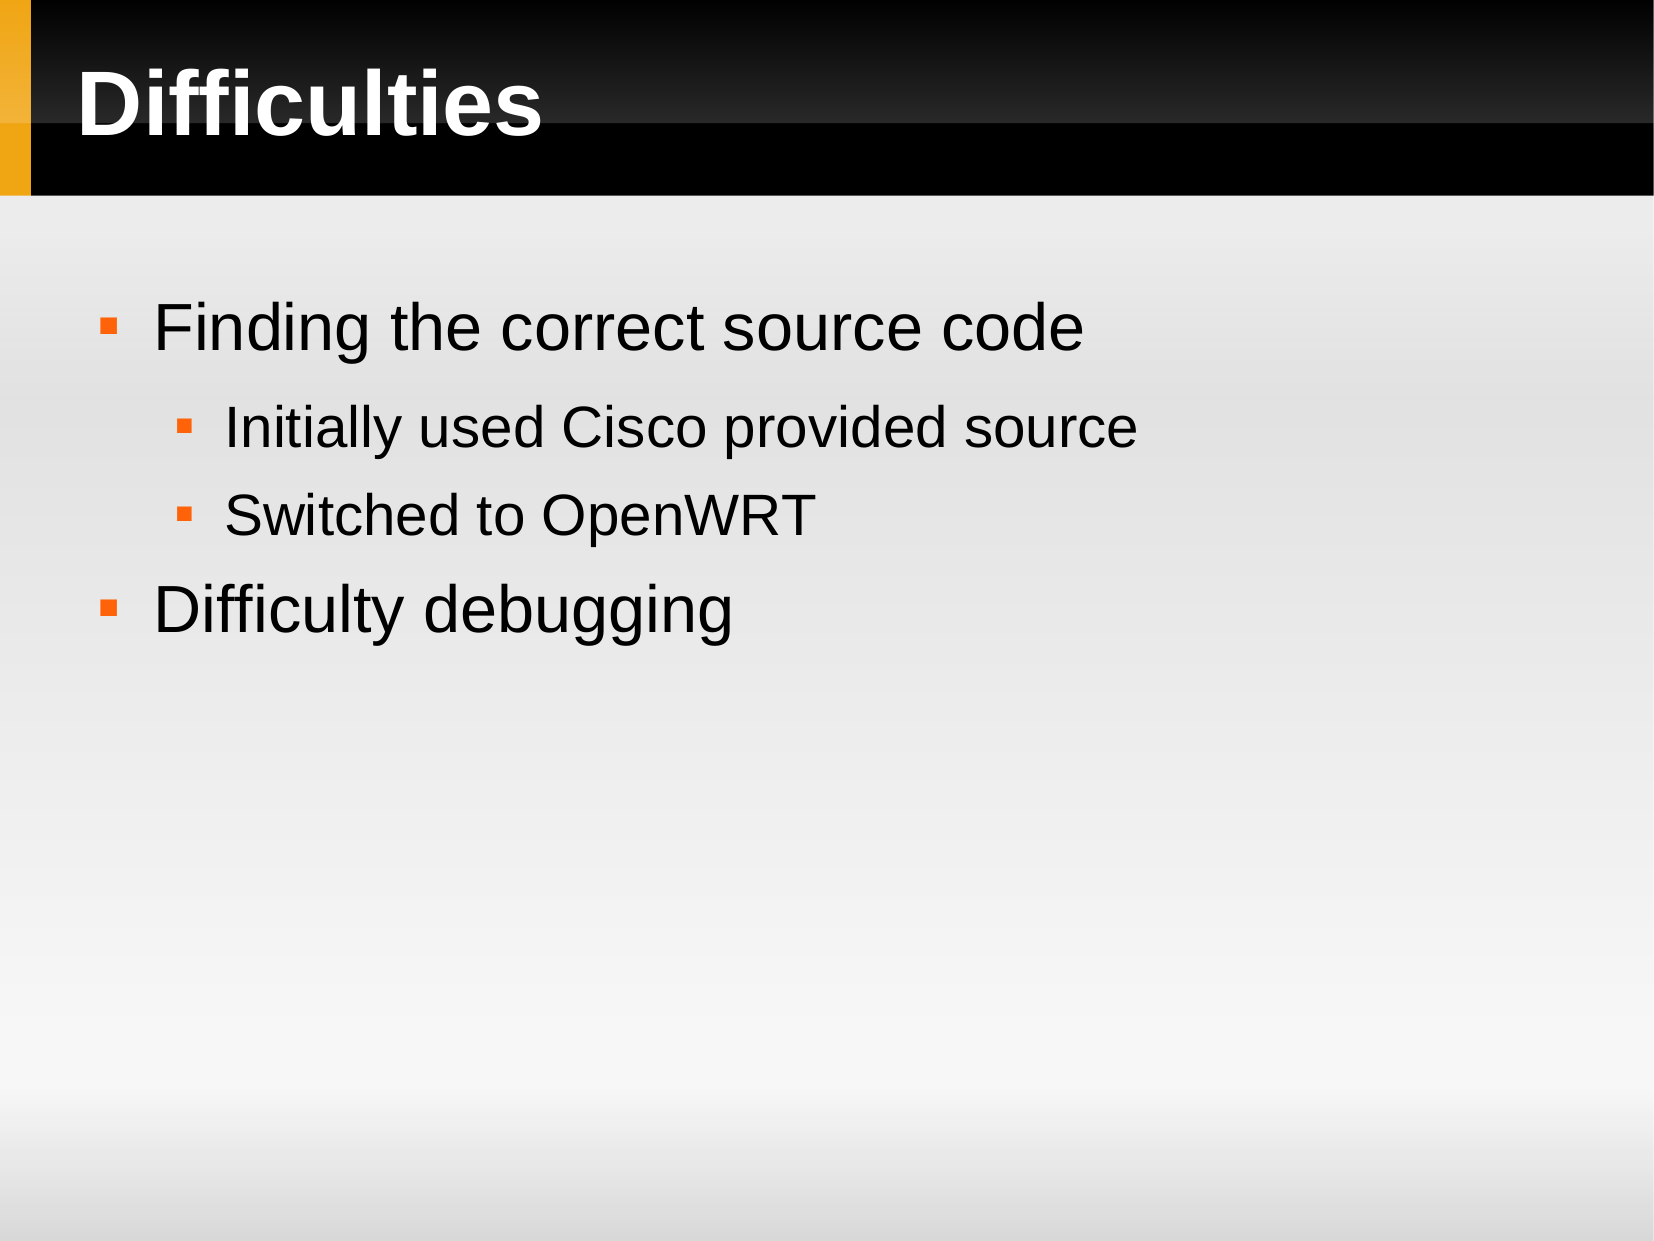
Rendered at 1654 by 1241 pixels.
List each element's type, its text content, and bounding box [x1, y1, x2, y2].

picture [0, 0, 1654, 1241]
title Difficulties [76, 7, 1565, 200]
list Finding the correct source code Initially used Cisco provided source Switched to OpenWRT Difficulty debugging [82, 290, 1571, 1094]
